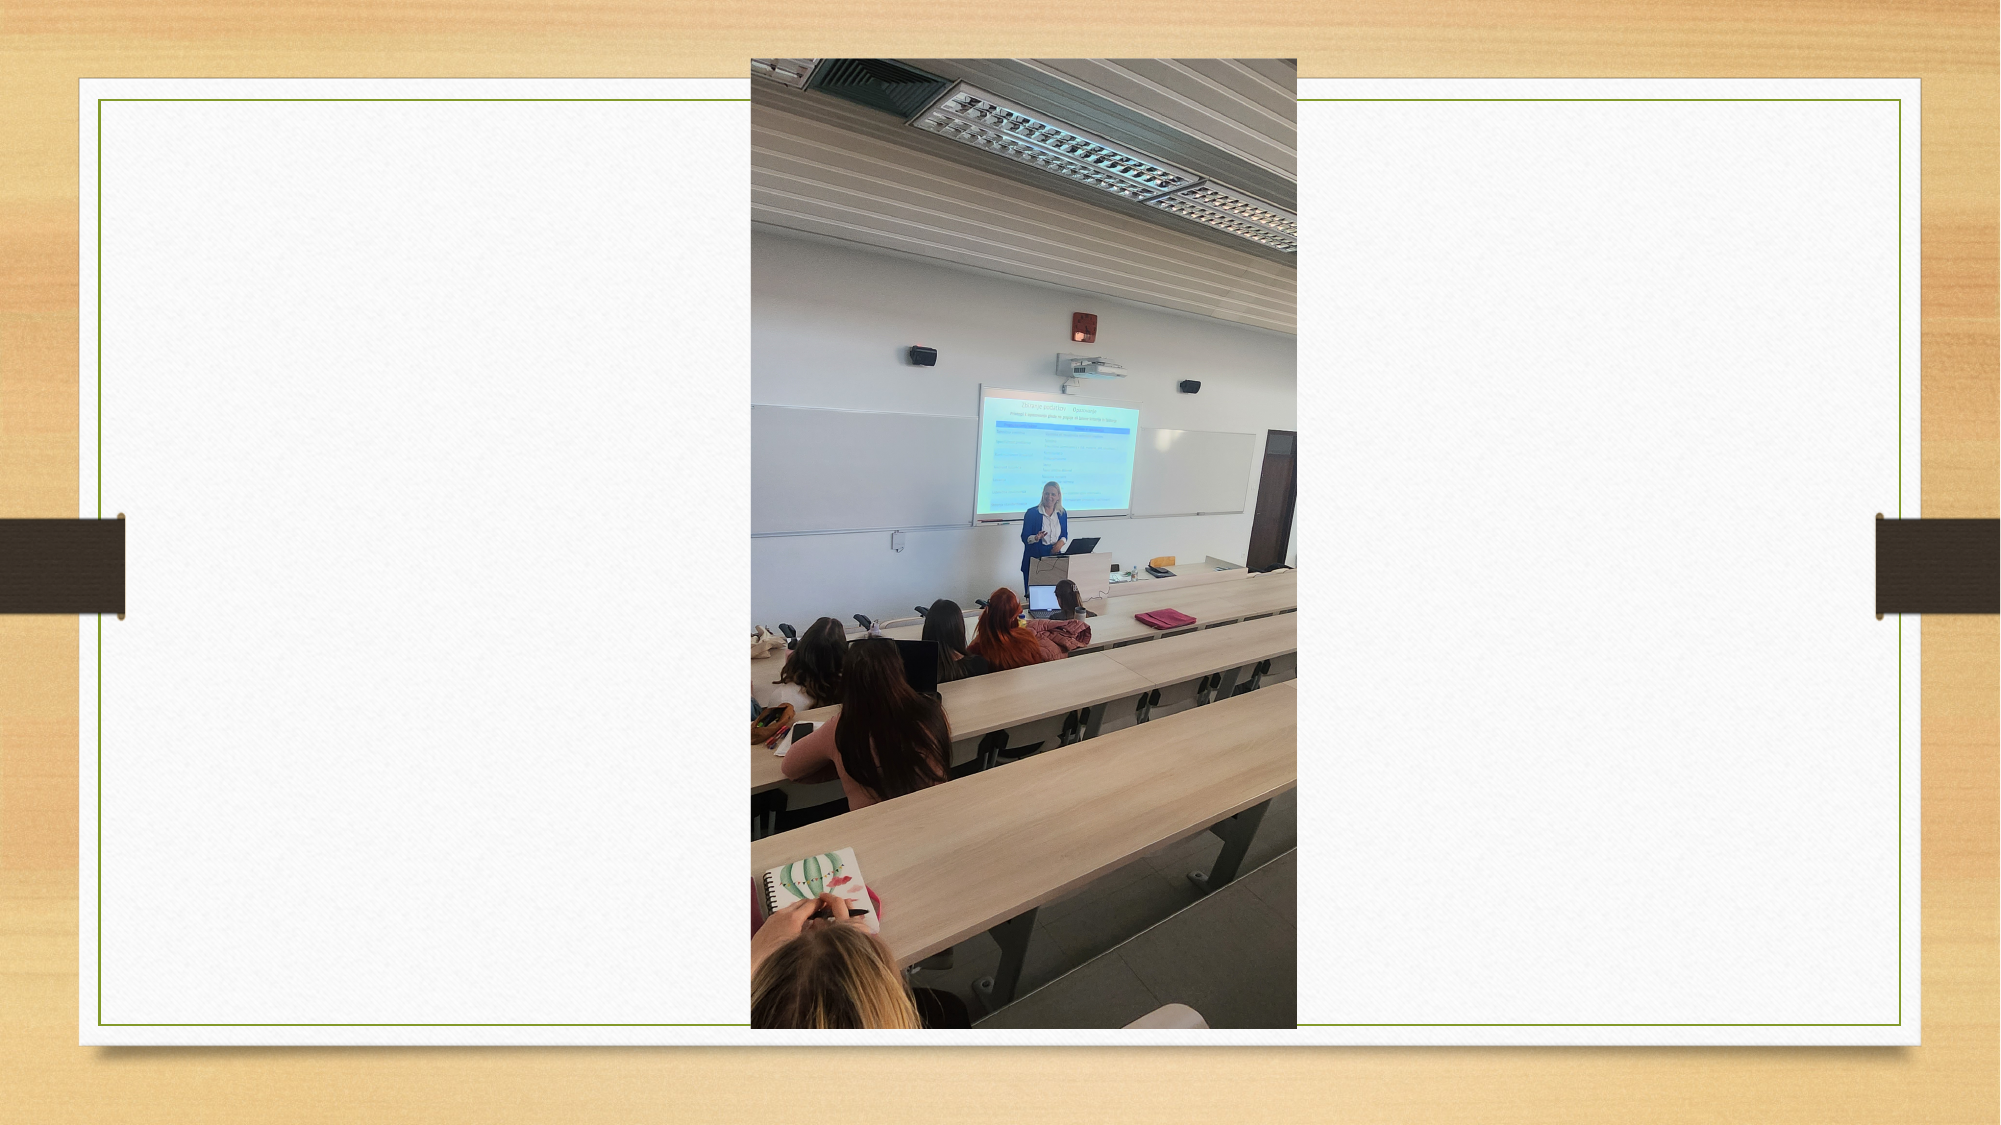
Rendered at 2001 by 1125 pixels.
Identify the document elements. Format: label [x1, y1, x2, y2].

picture [750, 58, 1297, 1029]
